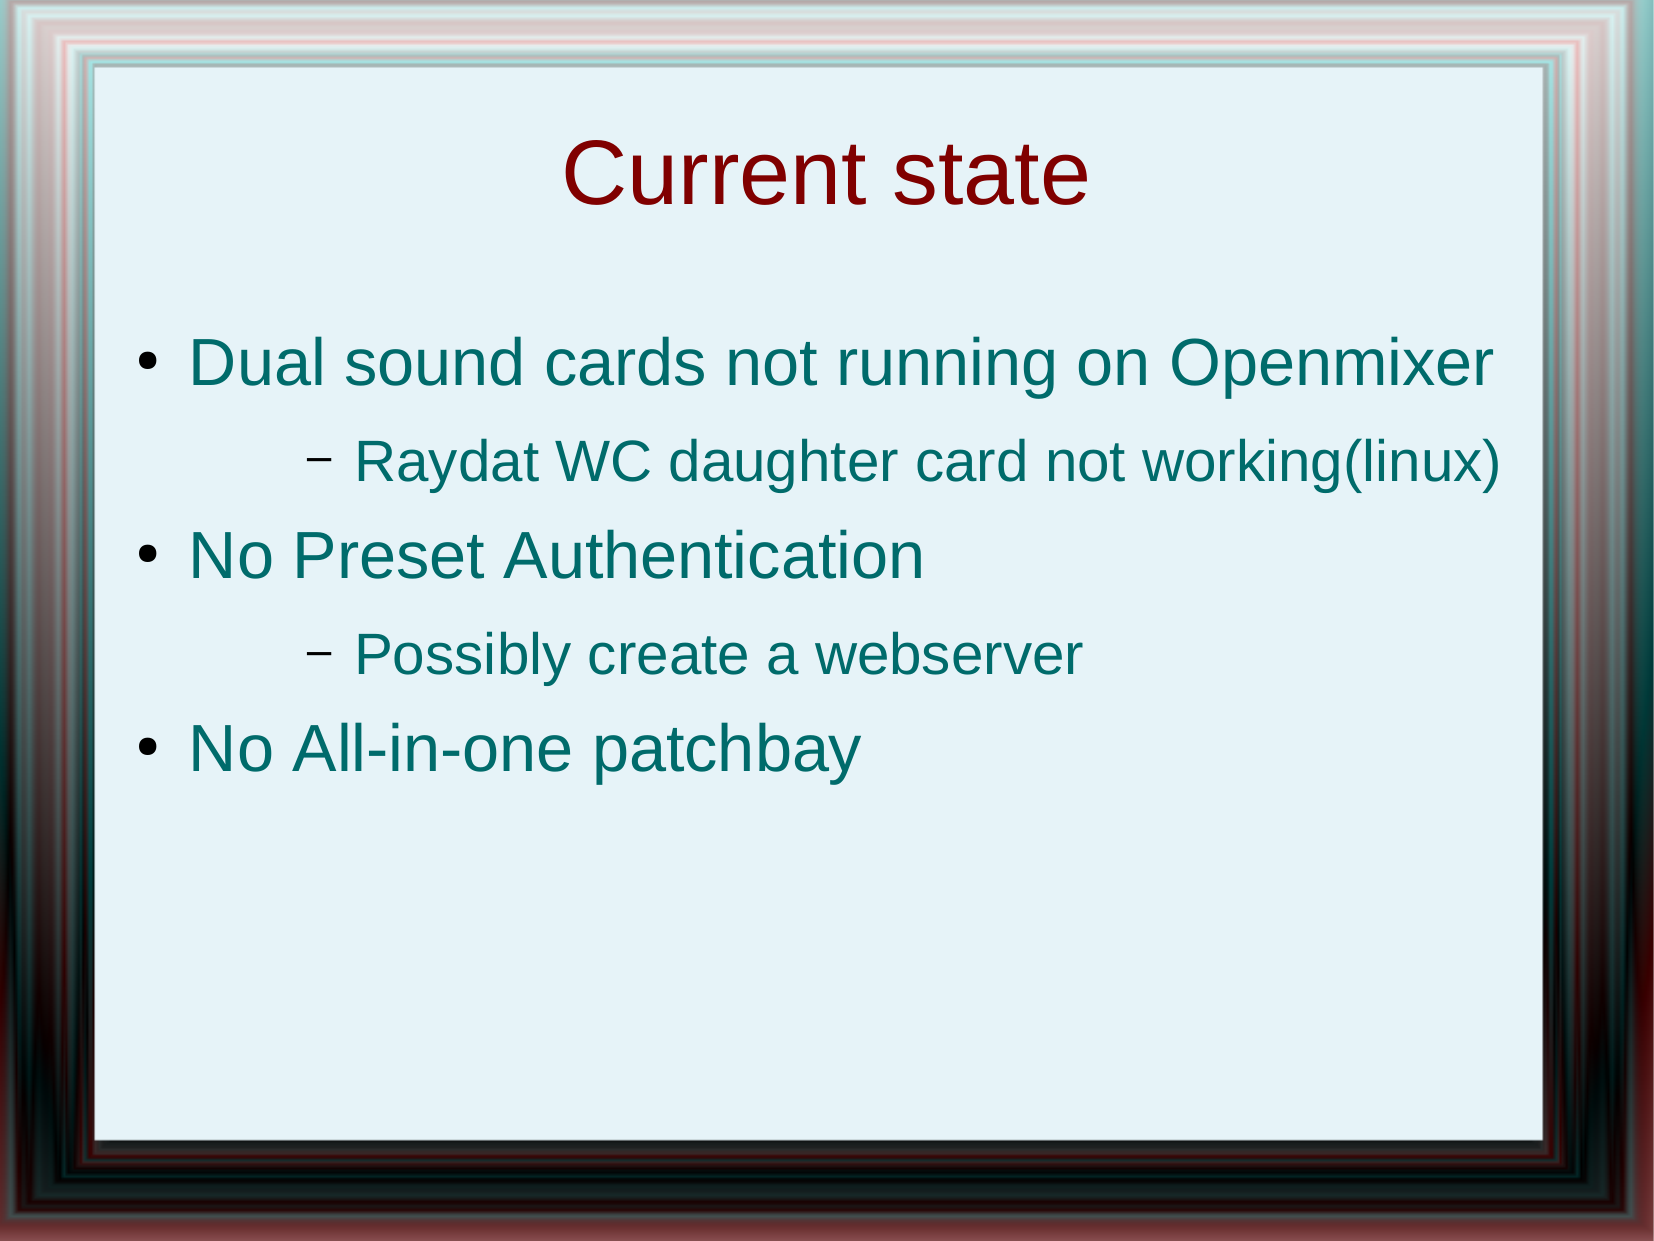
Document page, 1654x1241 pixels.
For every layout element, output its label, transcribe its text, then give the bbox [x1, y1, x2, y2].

list Dual sound cards not running on Openmixer Raydat WC daughter card not working(linux) No Preset Authentication Possibly create a webserver No All-in-one patchbay [118, 324, 1506, 938]
picture [0, 0, 1654, 1241]
title Current state [118, 95, 1536, 250]
